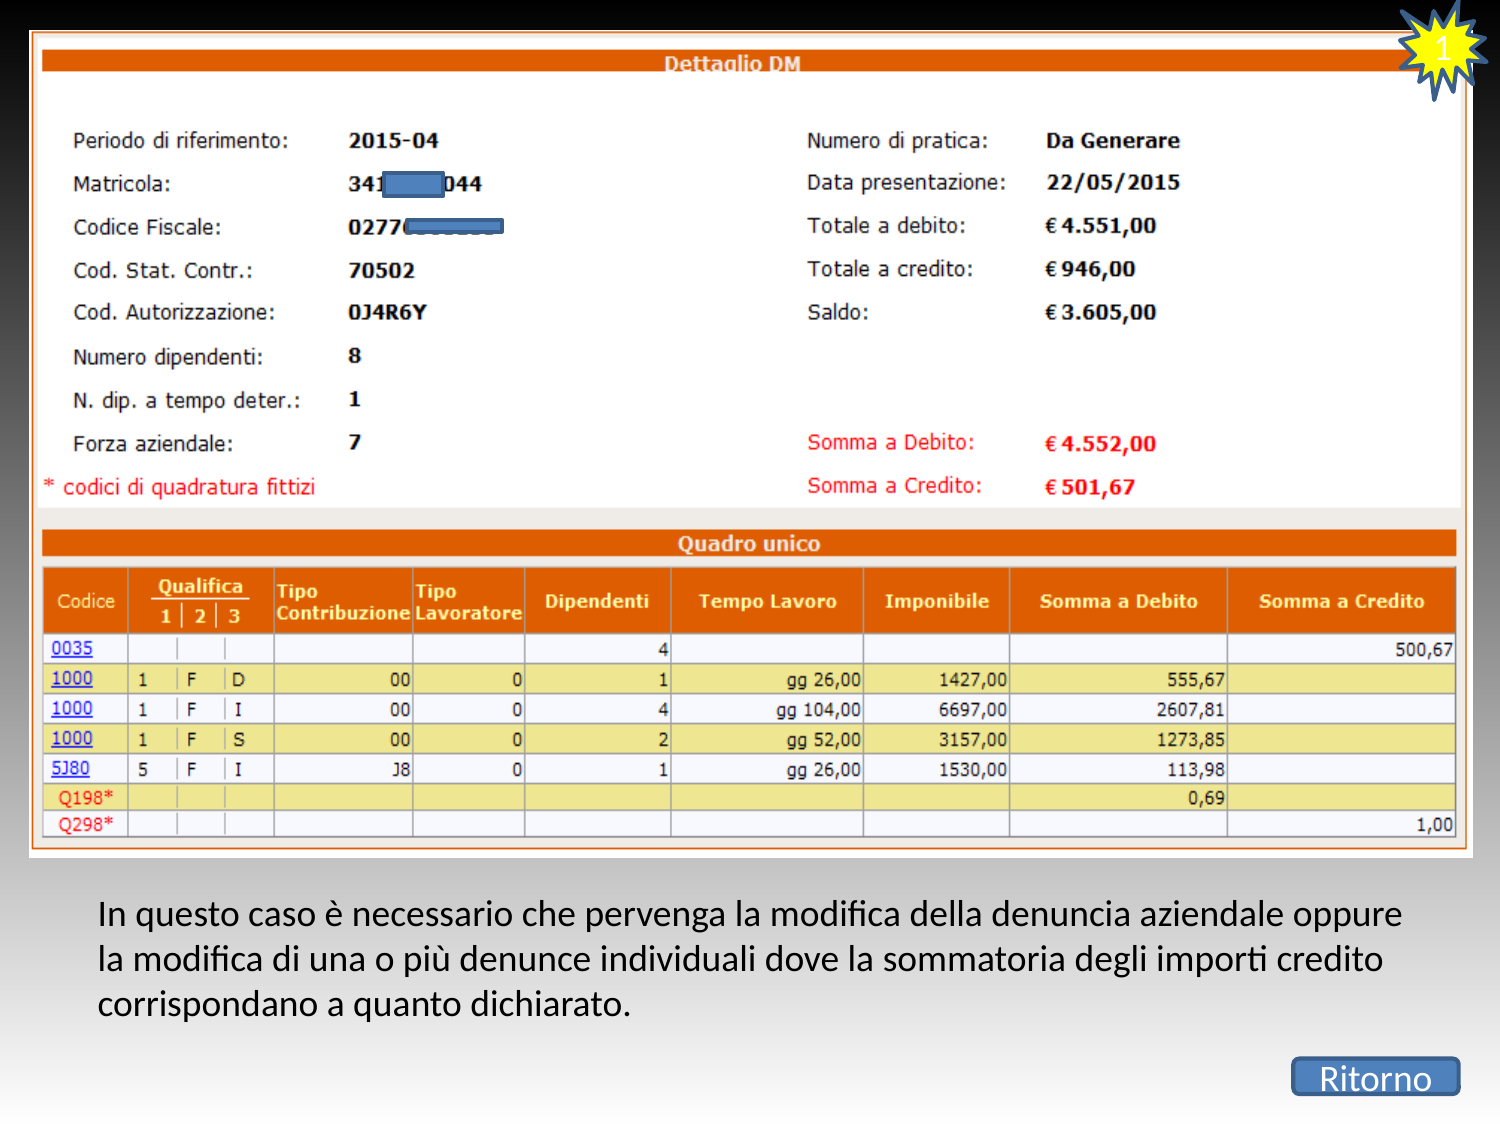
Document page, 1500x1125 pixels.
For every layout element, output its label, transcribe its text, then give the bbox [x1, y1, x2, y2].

picture [1469, 61, 1473, 79]
text_box 1 [1400, 0, 1487, 100]
text_box Ritorno [1293, 1058, 1459, 1094]
text_box In questo caso è necessario che pervenga la modifica della denuncia aziendale oppure la modifica di una o più denunce individuali dove la sommatoria degli importi credito corrispondano a quanto dichiarato. [82, 881, 1420, 1032]
text_box [383, 172, 443, 197]
text_box [407, 219, 502, 232]
picture [29, 30, 1473, 858]
